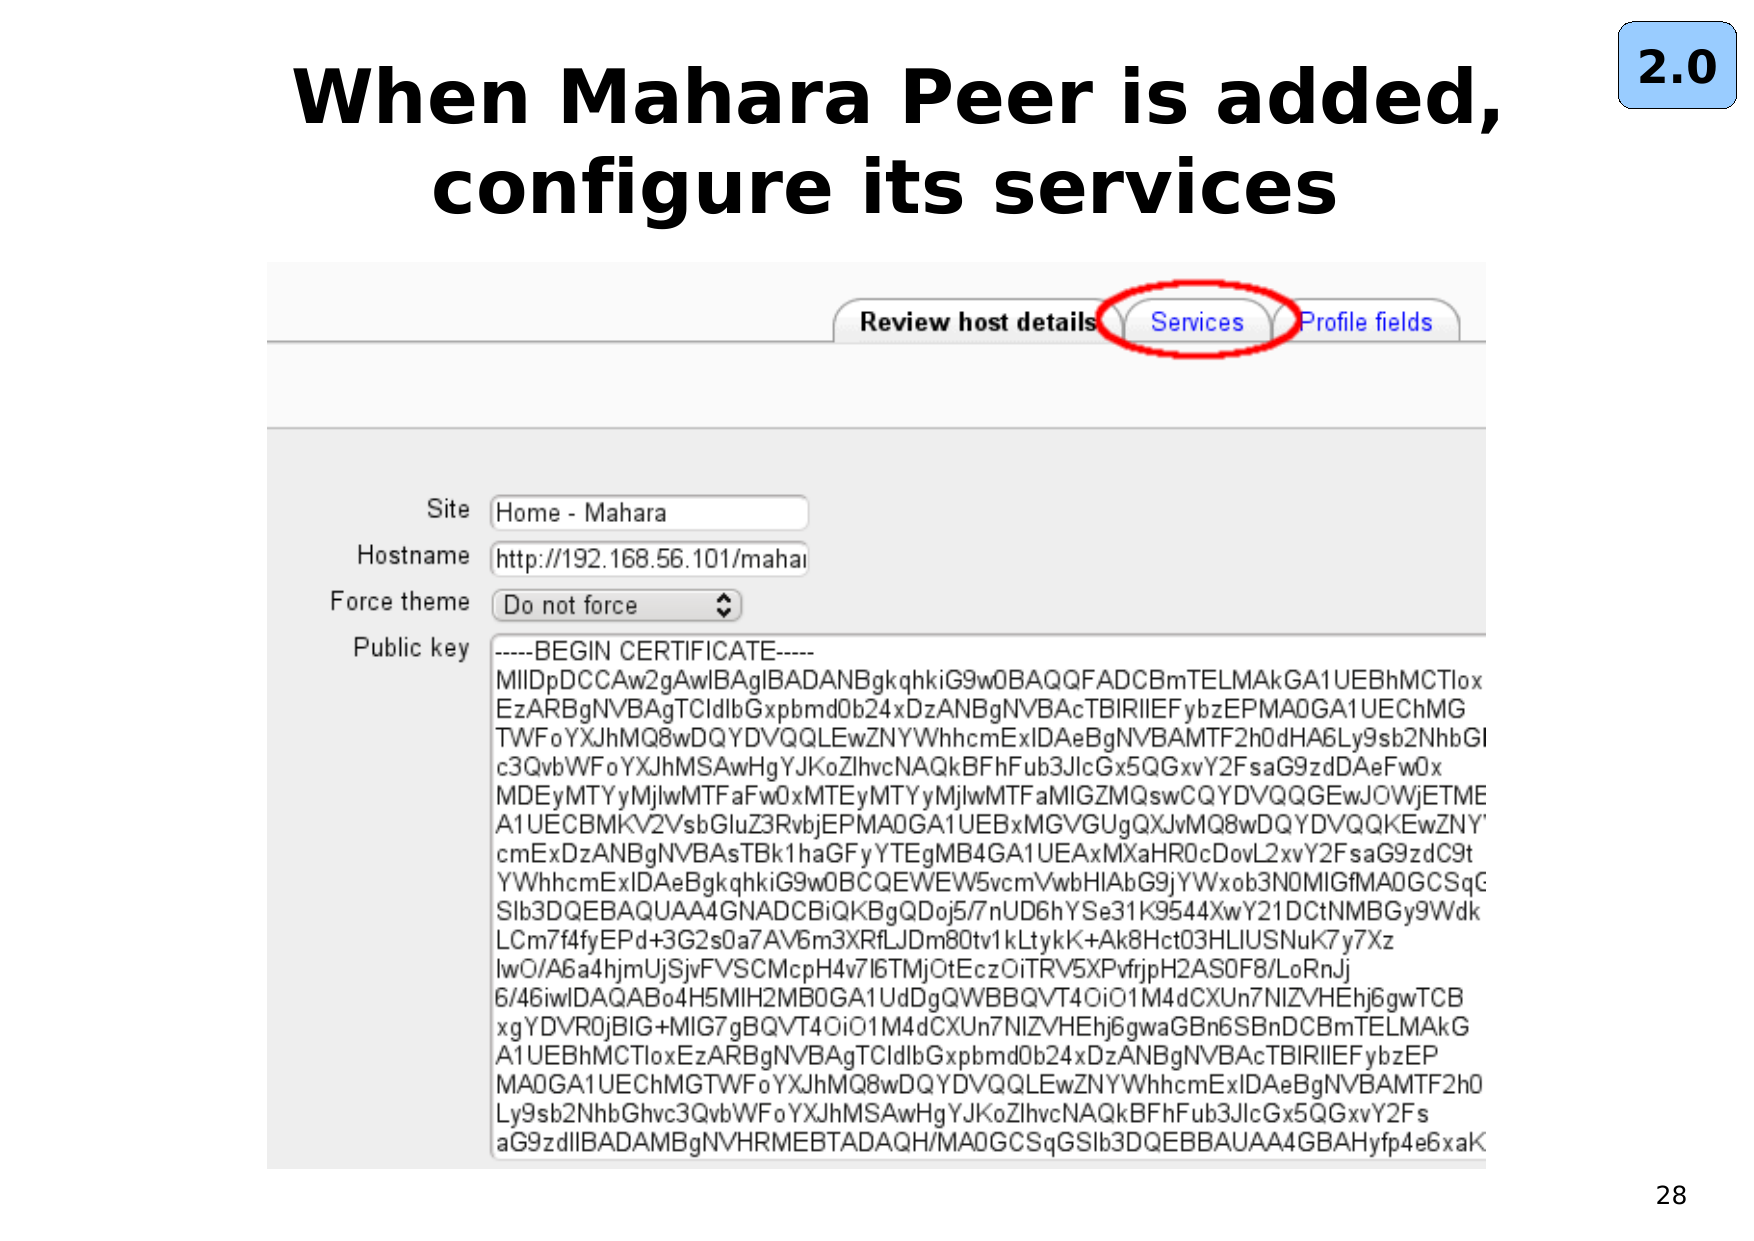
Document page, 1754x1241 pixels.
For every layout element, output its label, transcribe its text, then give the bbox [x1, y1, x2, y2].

text_box 2.0 [1618, 21, 1737, 109]
picture [267, 262, 1486, 1169]
title When Mahara Peer is added, configure its services [59, 34, 1713, 242]
